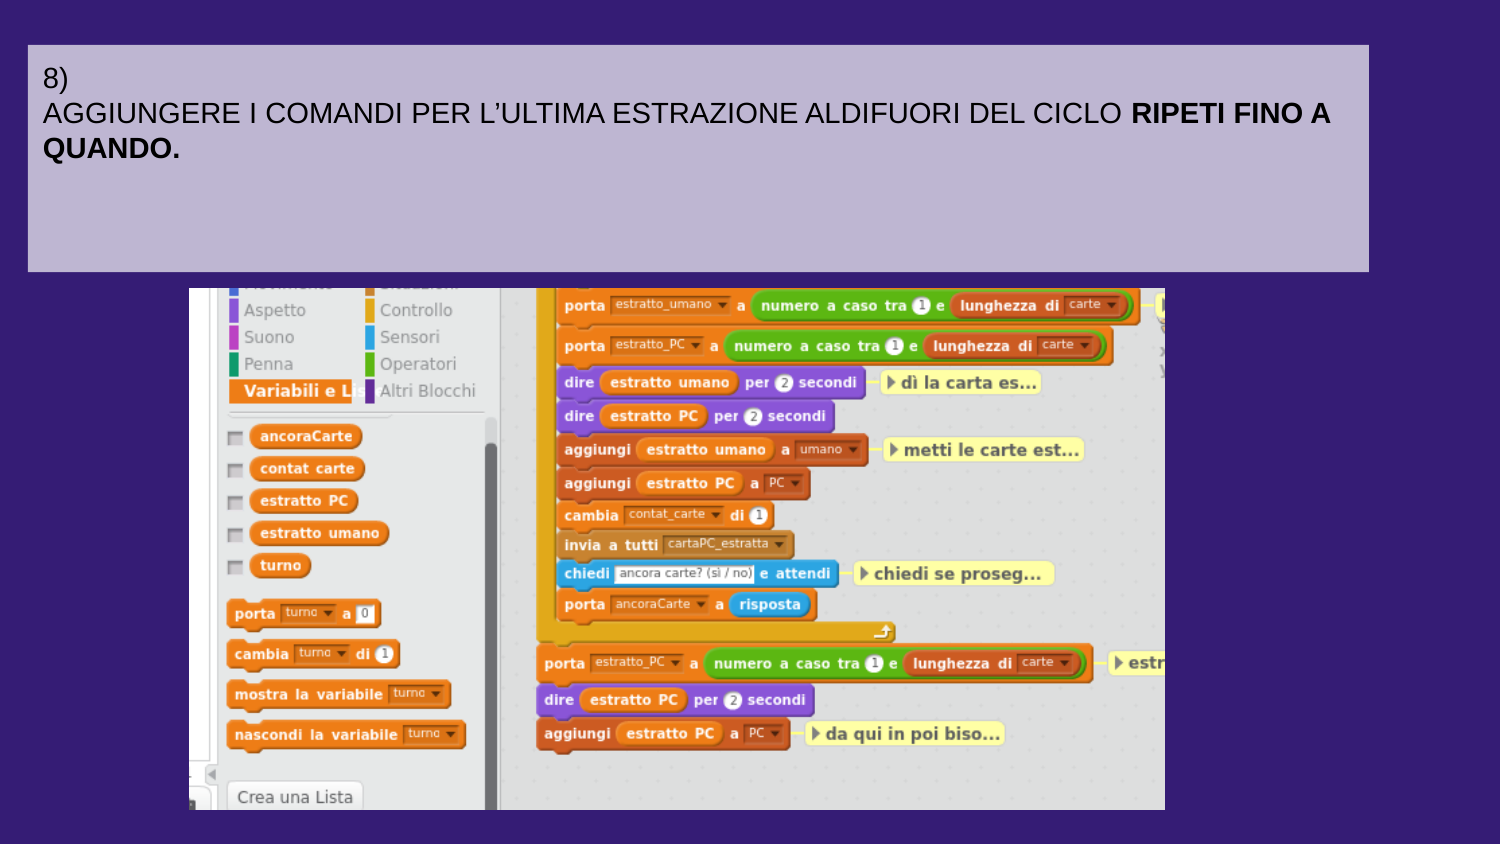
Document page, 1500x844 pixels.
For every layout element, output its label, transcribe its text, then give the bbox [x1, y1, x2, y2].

picture [189, 288, 1165, 810]
text_box 8) AGGIUNGERE I COMANDI PER L’ULTIMA ESTRAZIONE ALDIFUORI DEL CICLO RIPETI FINO A QUANDO. [27, 44, 1369, 273]
